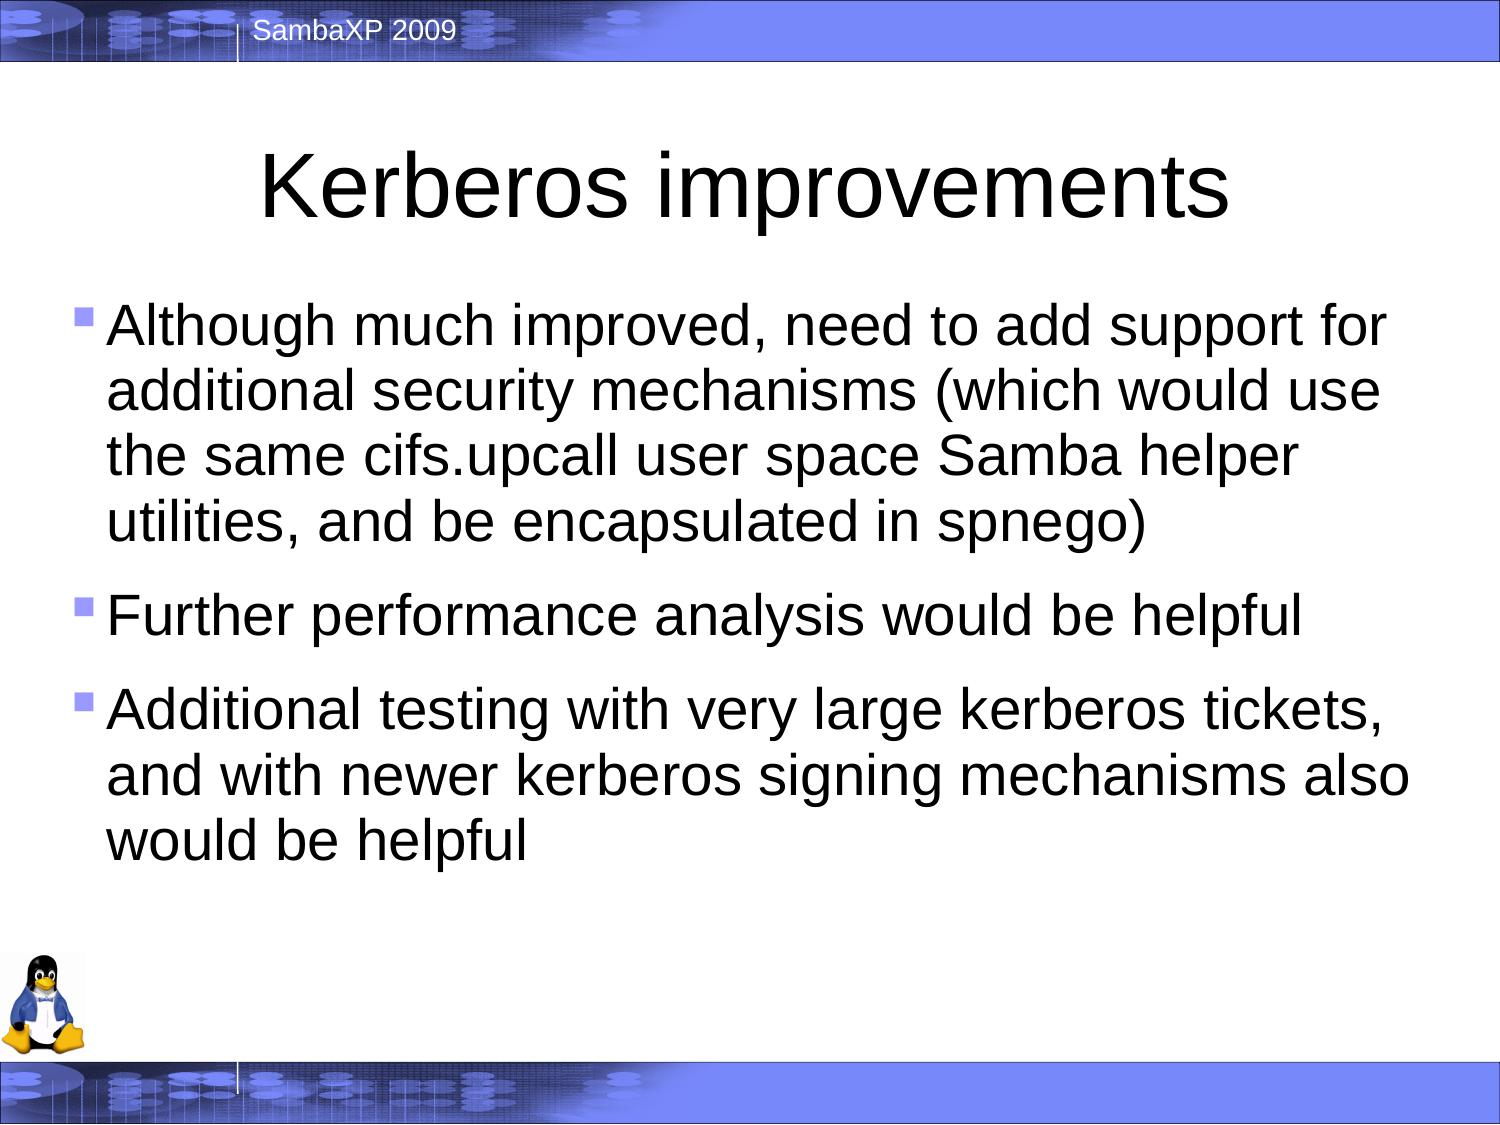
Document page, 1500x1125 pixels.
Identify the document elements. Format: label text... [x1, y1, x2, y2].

title Kerberos improvements [69, 134, 1422, 237]
list Although much improved, need to add support for additional security mechanisms (which would use the same cifs.upcall user space Samba helper utilities, and be encapsulated in spnego) Further performance analysis would be helpful Additional testing with very large kerberos tickets, and with newer kerberos signing mechanisms also would be helpful [69, 293, 1432, 1036]
picture [1, 1, 1499, 61]
picture [1, 1063, 1499, 1123]
